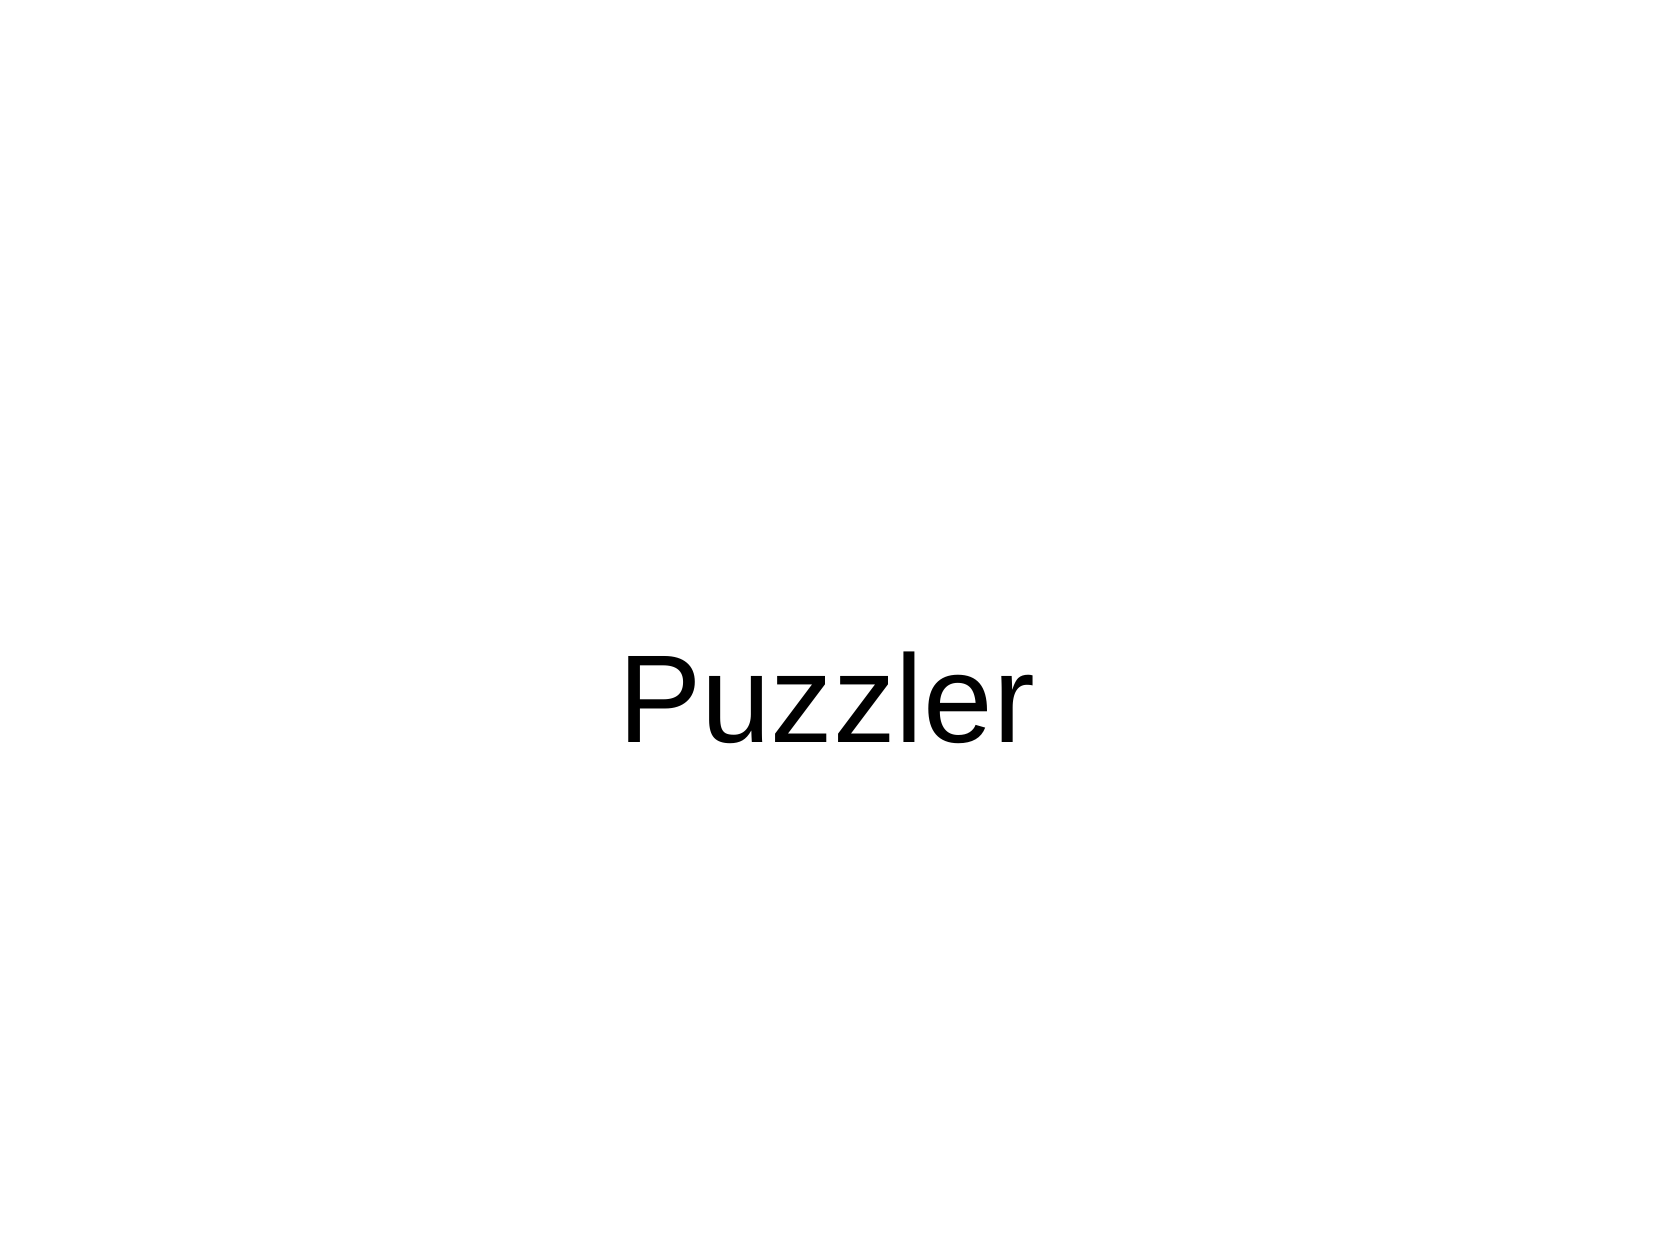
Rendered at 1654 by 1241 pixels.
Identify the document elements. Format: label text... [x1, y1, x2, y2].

subtitle Puzzler [82, 290, 1571, 1109]
